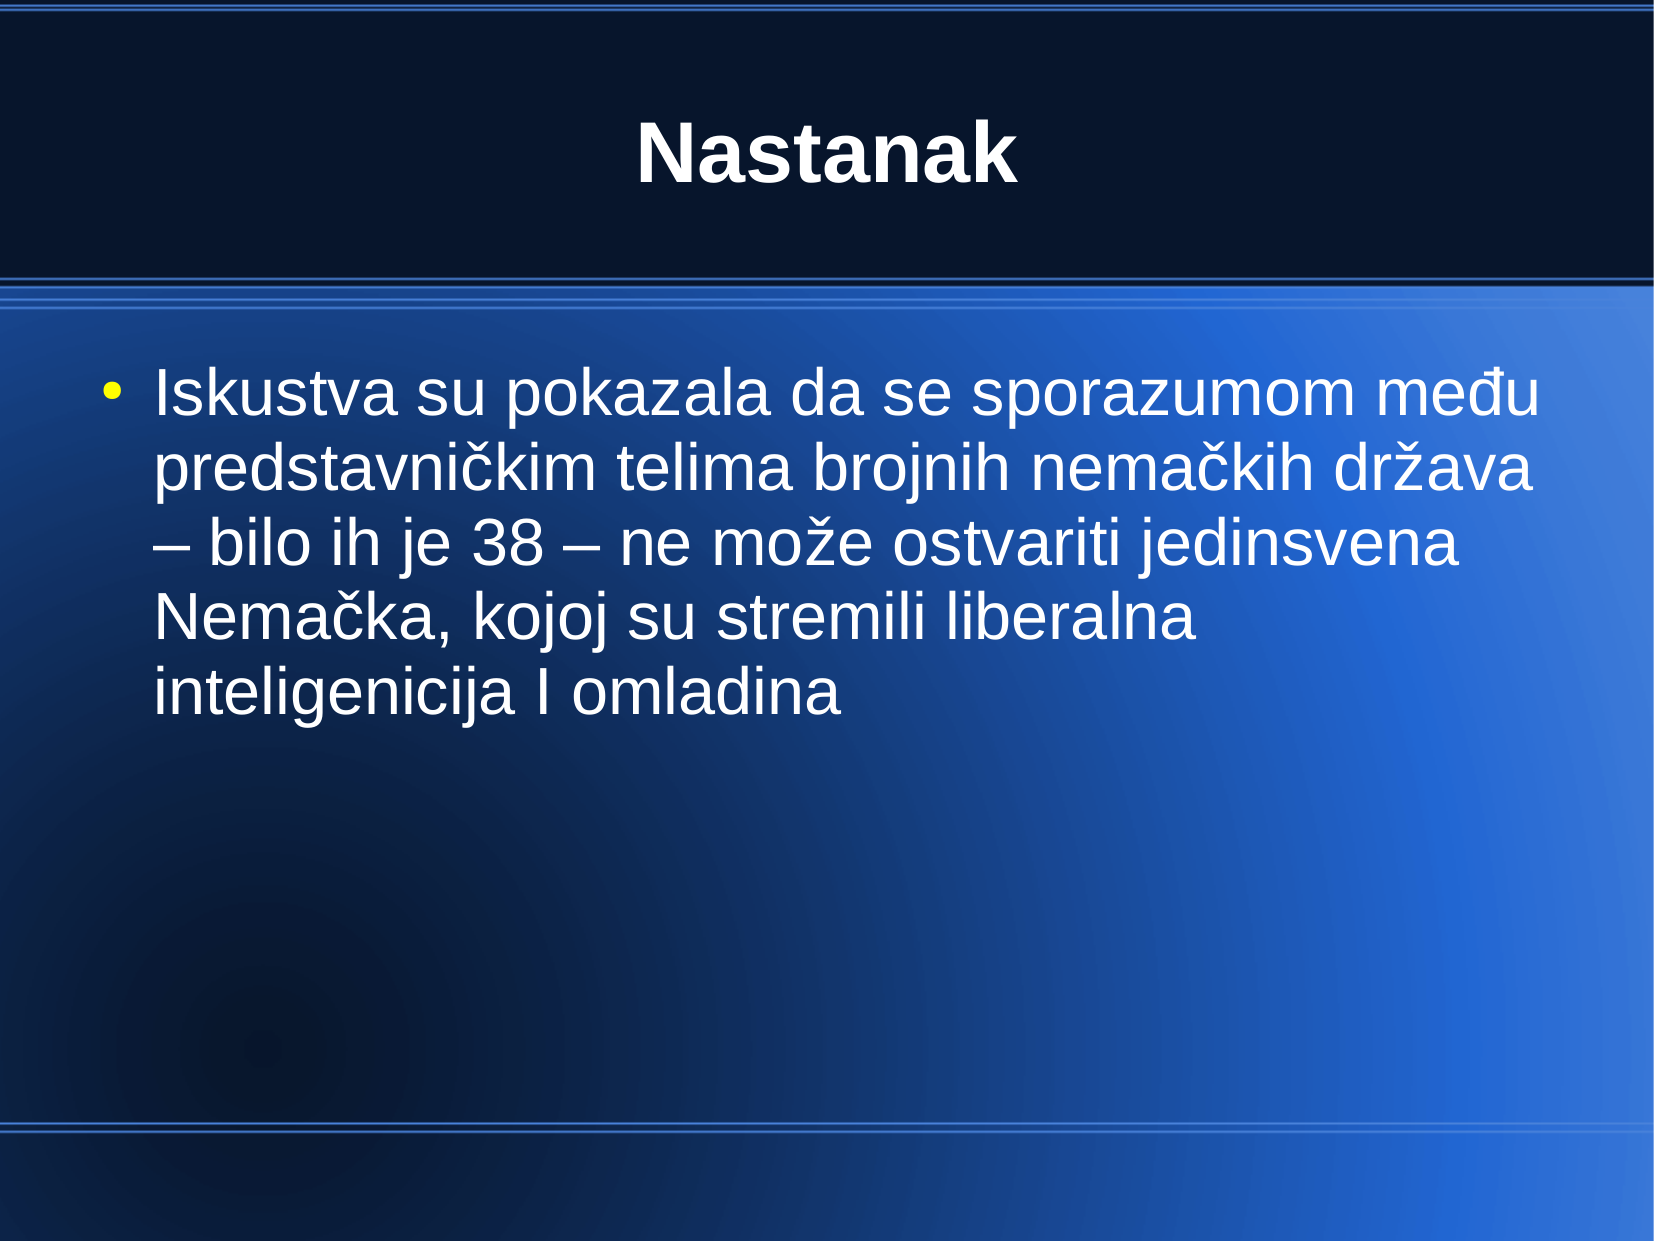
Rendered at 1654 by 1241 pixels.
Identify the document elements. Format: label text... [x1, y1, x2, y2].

picture [0, 0, 1654, 1241]
list Iskustva su pokazala da se sporazumom među predstavničkim telima brojnih nemačkih država – bilo ih je 38 – ne može ostvariti jedinsvena Nemačka, kojoj su stremili liberalna inteligenicija I omladina [82, 355, 1571, 1075]
title Nastanak [82, 49, 1571, 257]
